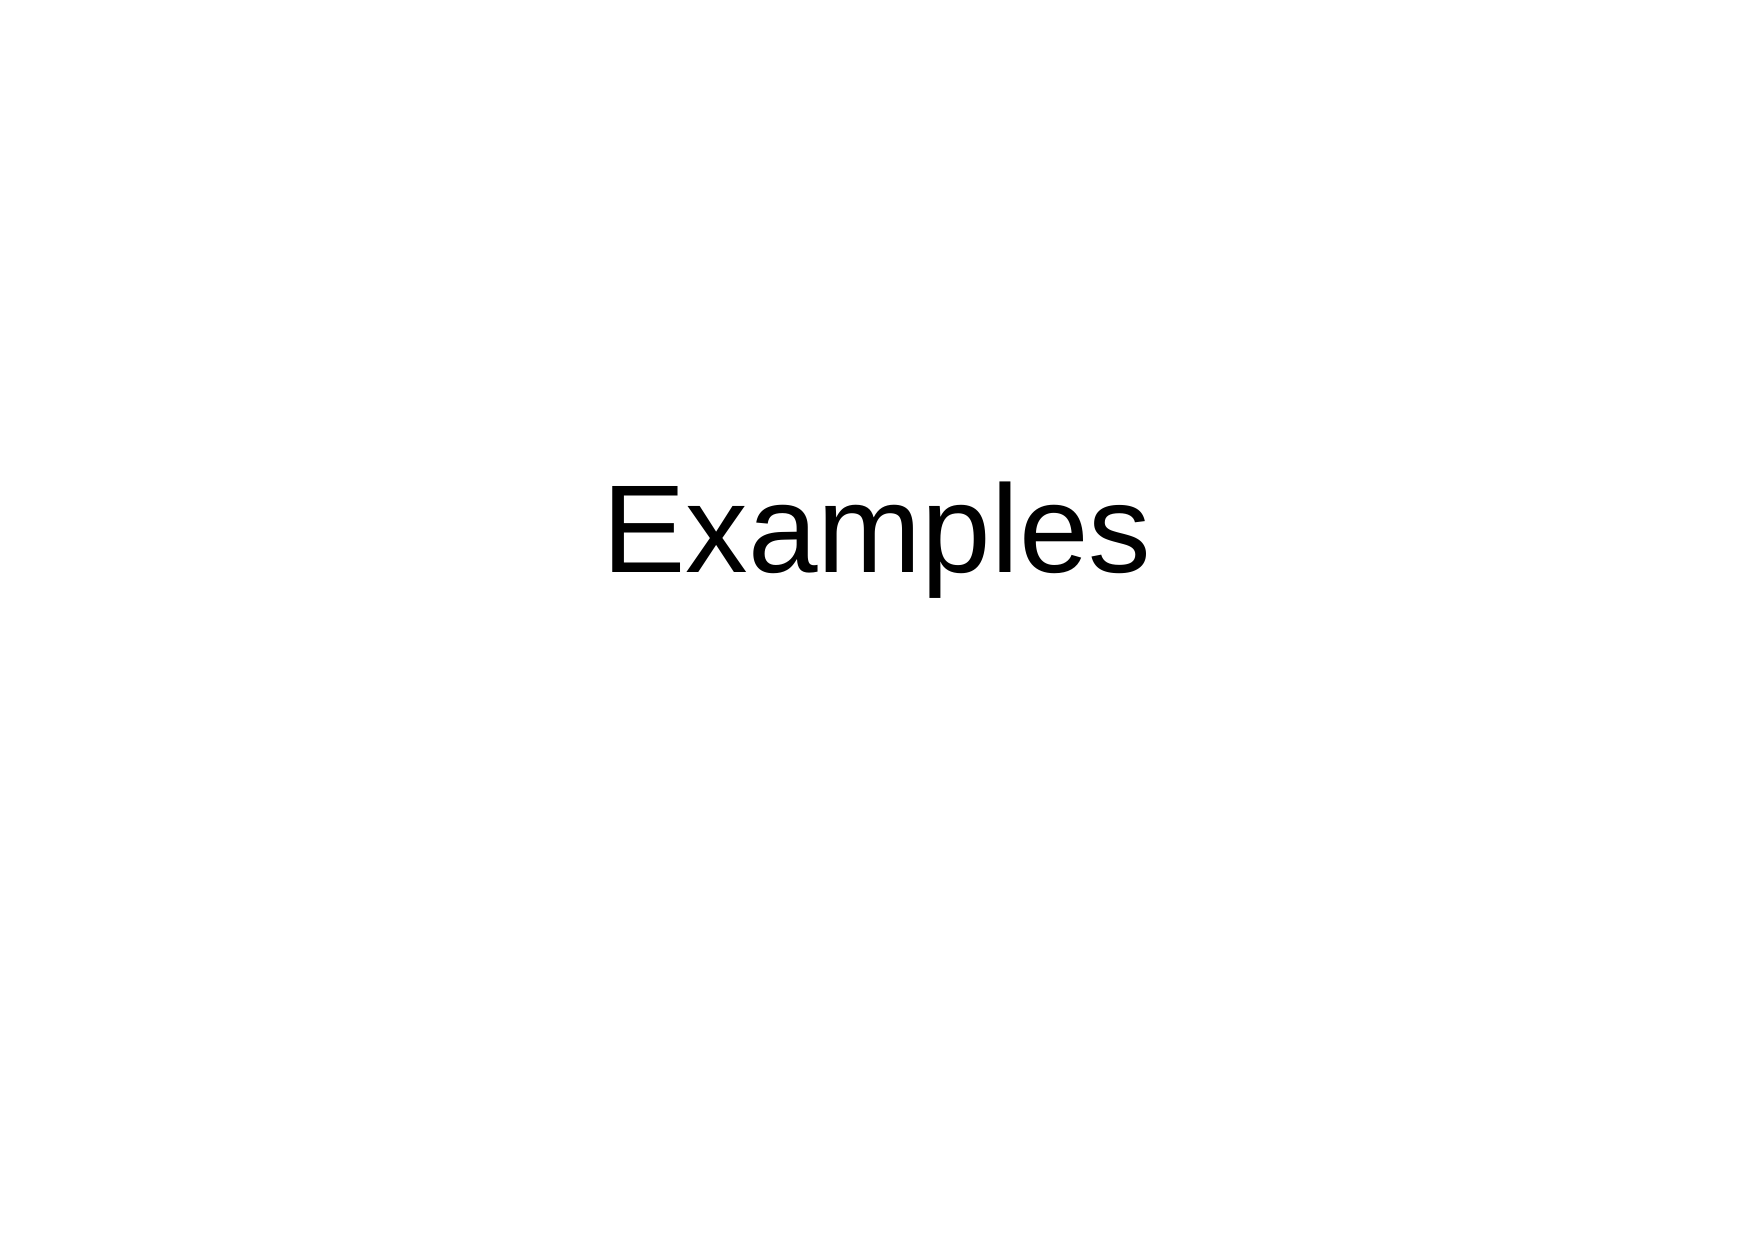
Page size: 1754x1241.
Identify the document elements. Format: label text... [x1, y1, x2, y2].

subtitle Examples [87, 49, 1667, 1010]
